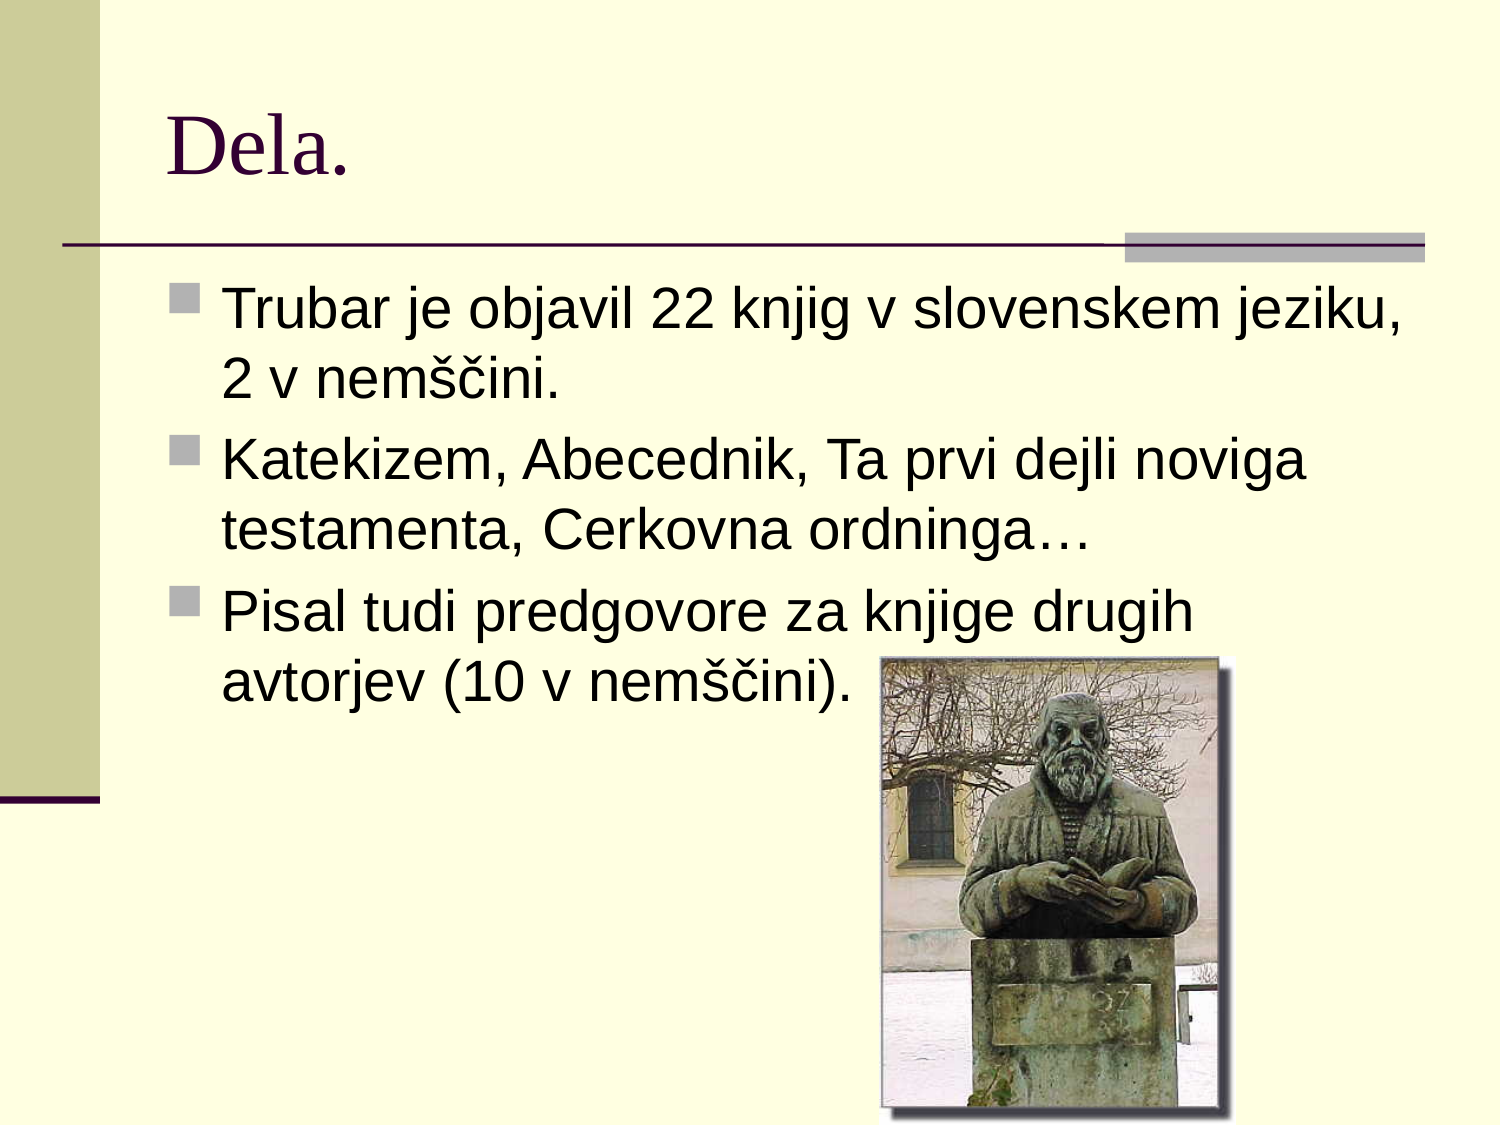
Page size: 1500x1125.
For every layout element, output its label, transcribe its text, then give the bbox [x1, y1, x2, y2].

title Dela. [150, 45, 1425, 234]
list Trubar je objavil 22 knjig v slovenskem jeziku, 2 v nemščini. Katekizem, Abecednik, Ta prvi dejli noviga testamenta, Cerkovna ordninga… Pisal tudi predgovore za knjige drugih avtorjev (10 v nemščini). [150, 262, 1425, 1006]
picture [879, 656, 1236, 1125]
